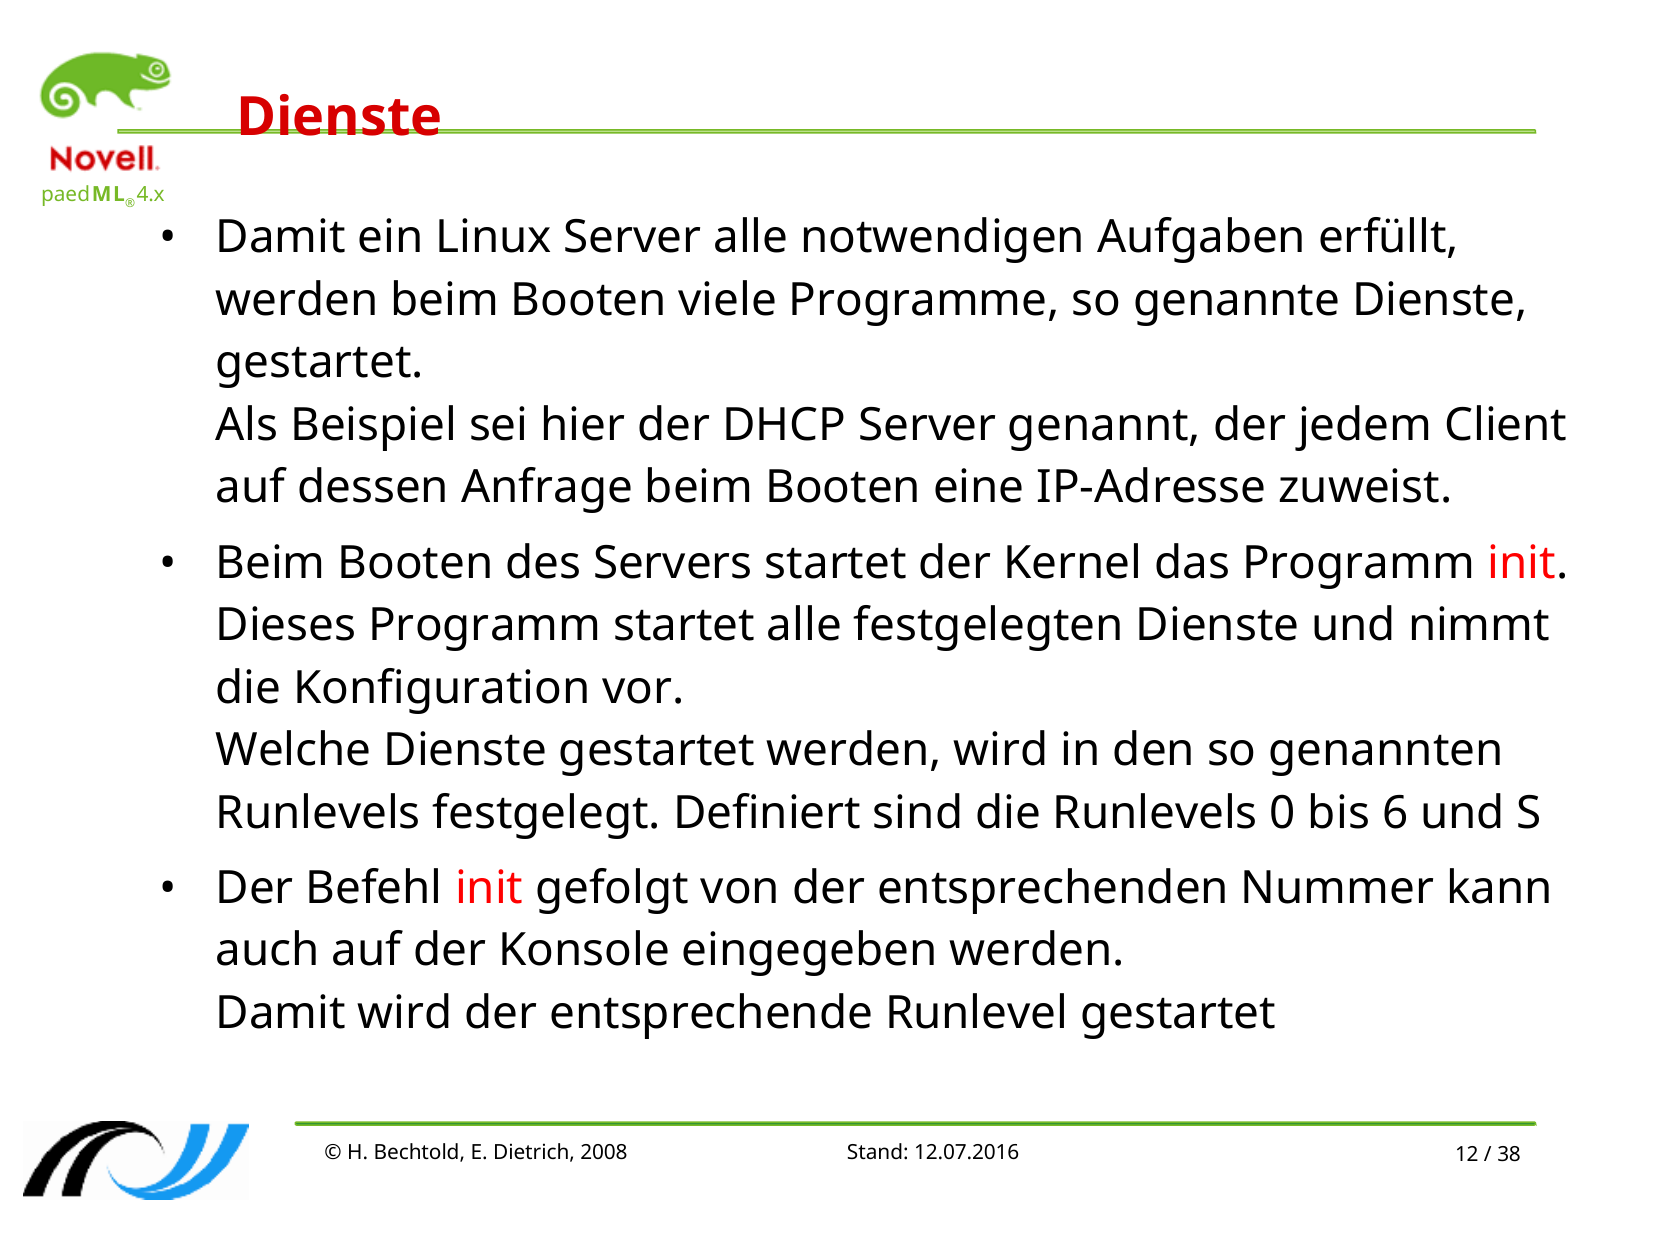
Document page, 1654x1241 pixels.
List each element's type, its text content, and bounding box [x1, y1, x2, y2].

list Damit ein Linux Server alle notwendigen Aufgaben erfüllt, werden beim Booten viele Programme, so genannte Dienste, gestartet. Als Beispiel sei hier der DHCP Server genannt, der jedem Client auf dessen Anfrage beim Booten eine IP-Adresse zuweist. Beim Booten des Servers startet der Kernel das Programm init. Dieses Programm startet alle festgelegten Dienste und nimmt die Konfiguration vor. Welche Dienste gestartet werden, wird in den so genannten Runlevels festgelegt. Definiert sind die Runlevels 0 bis 6 und S Der Befehl init gefolgt von der entsprechenden Nummer kann auch auf der Konsole eingegeben werden. Damit wird der entsprechende Runlevel gestartet [159, 203, 1577, 975]
picture [26, 35, 184, 193]
picture [23, 1121, 249, 1200]
title Dienste [236, 81, 1571, 148]
